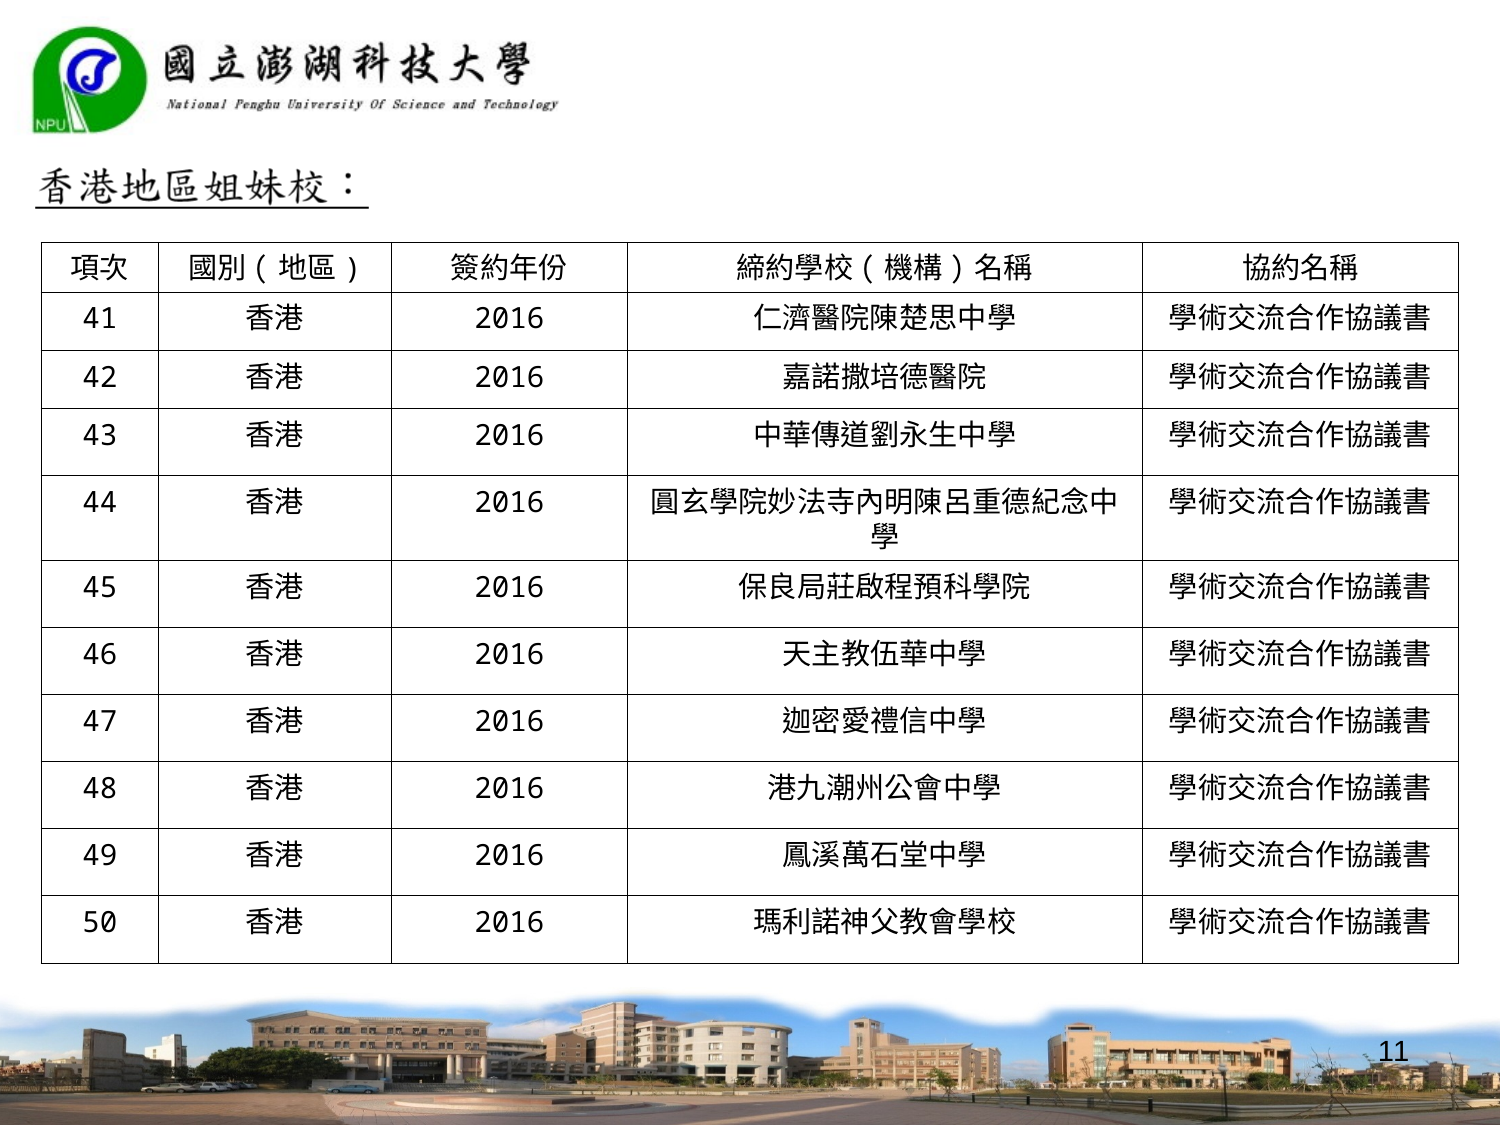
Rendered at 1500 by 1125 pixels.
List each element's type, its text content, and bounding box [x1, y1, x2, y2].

table_cell 42 [42, 351, 158, 408]
table_cell 鳳溪萬石堂中學 [628, 829, 1142, 895]
table_cell 學術交流合作協議書 [1143, 628, 1458, 694]
table_header 締約學校(機構)名稱 [628, 243, 1142, 292]
table_cell 學術交流合作協議書 [1143, 896, 1458, 963]
picture [0, 0, 1500, 1125]
table_header 協約名稱 [1143, 243, 1458, 292]
table_cell 44 [42, 476, 158, 560]
table_cell 43 [42, 409, 158, 475]
table_cell 學術交流合作協議書 [1143, 829, 1458, 895]
table_cell 50 [42, 896, 158, 963]
table_cell 2016 [392, 829, 627, 895]
table_cell 香港 [159, 476, 391, 560]
table_cell 仁濟醫院陳楚思中學 [628, 293, 1142, 350]
table_cell 學術交流合作協議書 [1143, 695, 1458, 761]
table_cell 香港 [159, 896, 391, 963]
table_cell 香港 [159, 628, 391, 694]
table_header 國別(地區) [159, 243, 391, 292]
table_cell 2016 [392, 762, 627, 828]
table_cell 港九潮州公會中學 [628, 762, 1142, 828]
table_cell 天主教伍華中學 [628, 628, 1142, 694]
table_cell 學術交流合作協議書 [1143, 561, 1458, 627]
table_cell 保良局莊啟程預科學院 [628, 561, 1142, 627]
table_header 項次 [42, 243, 158, 292]
table_cell 瑪利諾神父教會學校 [628, 896, 1142, 963]
table_cell 47 [42, 695, 158, 761]
table_cell 學術交流合作協議書 [1143, 351, 1458, 408]
table_cell 學術交流合作協議書 [1143, 476, 1458, 560]
table_cell 2016 [392, 351, 627, 408]
table_cell 2016 [392, 628, 627, 694]
table_cell 學術交流合作協議書 [1143, 293, 1458, 350]
table_cell 香港 [159, 829, 391, 895]
table_cell 香港 [159, 695, 391, 761]
table_header 簽約年份 [392, 243, 627, 292]
table_cell 香港 [159, 409, 391, 475]
table_cell 圓玄學院妙法寺內明陳呂重德紀念中學 [628, 476, 1142, 560]
table_cell 香港 [159, 351, 391, 408]
table_cell 2016 [392, 409, 627, 475]
table_cell 中華傳道劉永生中學 [628, 409, 1142, 475]
table_cell 2016 [392, 695, 627, 761]
table_cell 迦密愛禮信中學 [628, 695, 1142, 761]
table_cell 41 [42, 293, 158, 350]
table_cell 2016 [392, 561, 627, 627]
table_cell 香港 [159, 762, 391, 828]
table_cell 2016 [392, 476, 627, 560]
table_cell 香港 [159, 561, 391, 627]
table_cell 49 [42, 829, 158, 895]
table_cell 48 [42, 762, 158, 828]
text_box <編號> [1074, 1024, 1426, 1103]
table_cell 學術交流合作協議書 [1143, 409, 1458, 475]
table_cell 嘉諾撒培德醫院 [628, 351, 1142, 408]
table_cell 香港 [159, 293, 391, 350]
table_cell 46 [42, 628, 158, 694]
table_cell 學術交流合作協議書 [1143, 762, 1458, 828]
table_cell 2016 [392, 896, 627, 963]
table_cell 2016 [392, 293, 627, 350]
table_cell 45 [42, 561, 158, 627]
